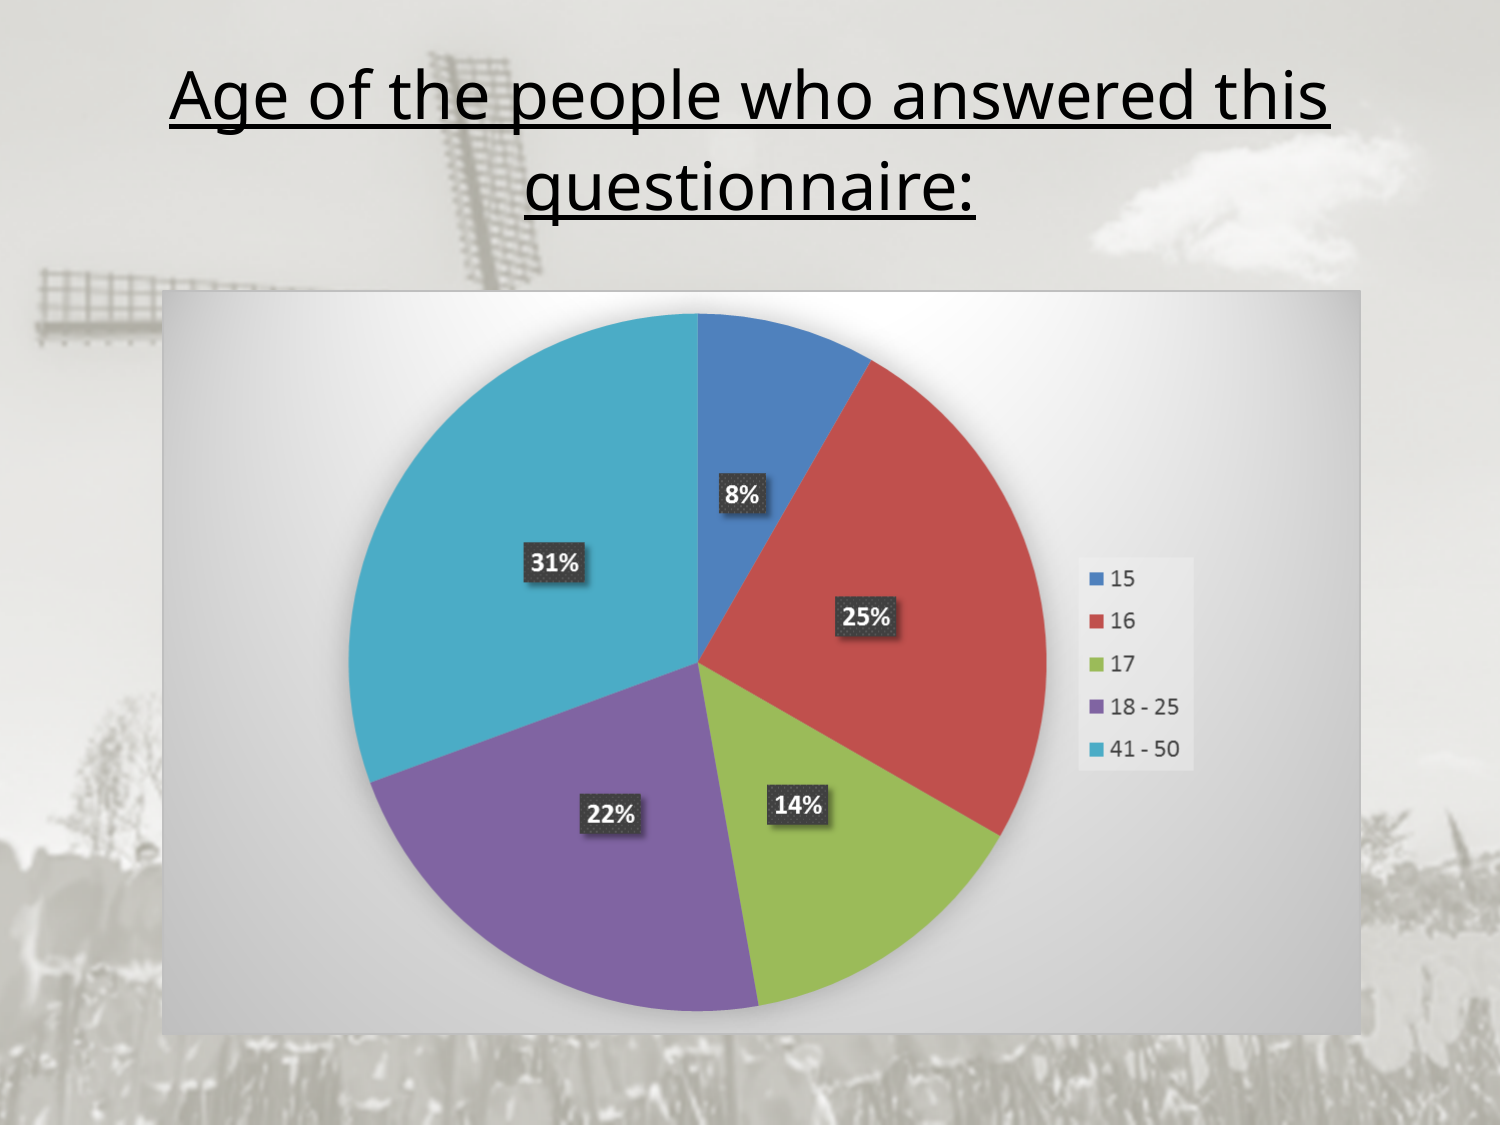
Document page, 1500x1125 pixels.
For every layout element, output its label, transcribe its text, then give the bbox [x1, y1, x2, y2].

title Age of the people who answered this questionnaire: [75, 45, 1425, 233]
picture [0, 0, 1500, 1125]
